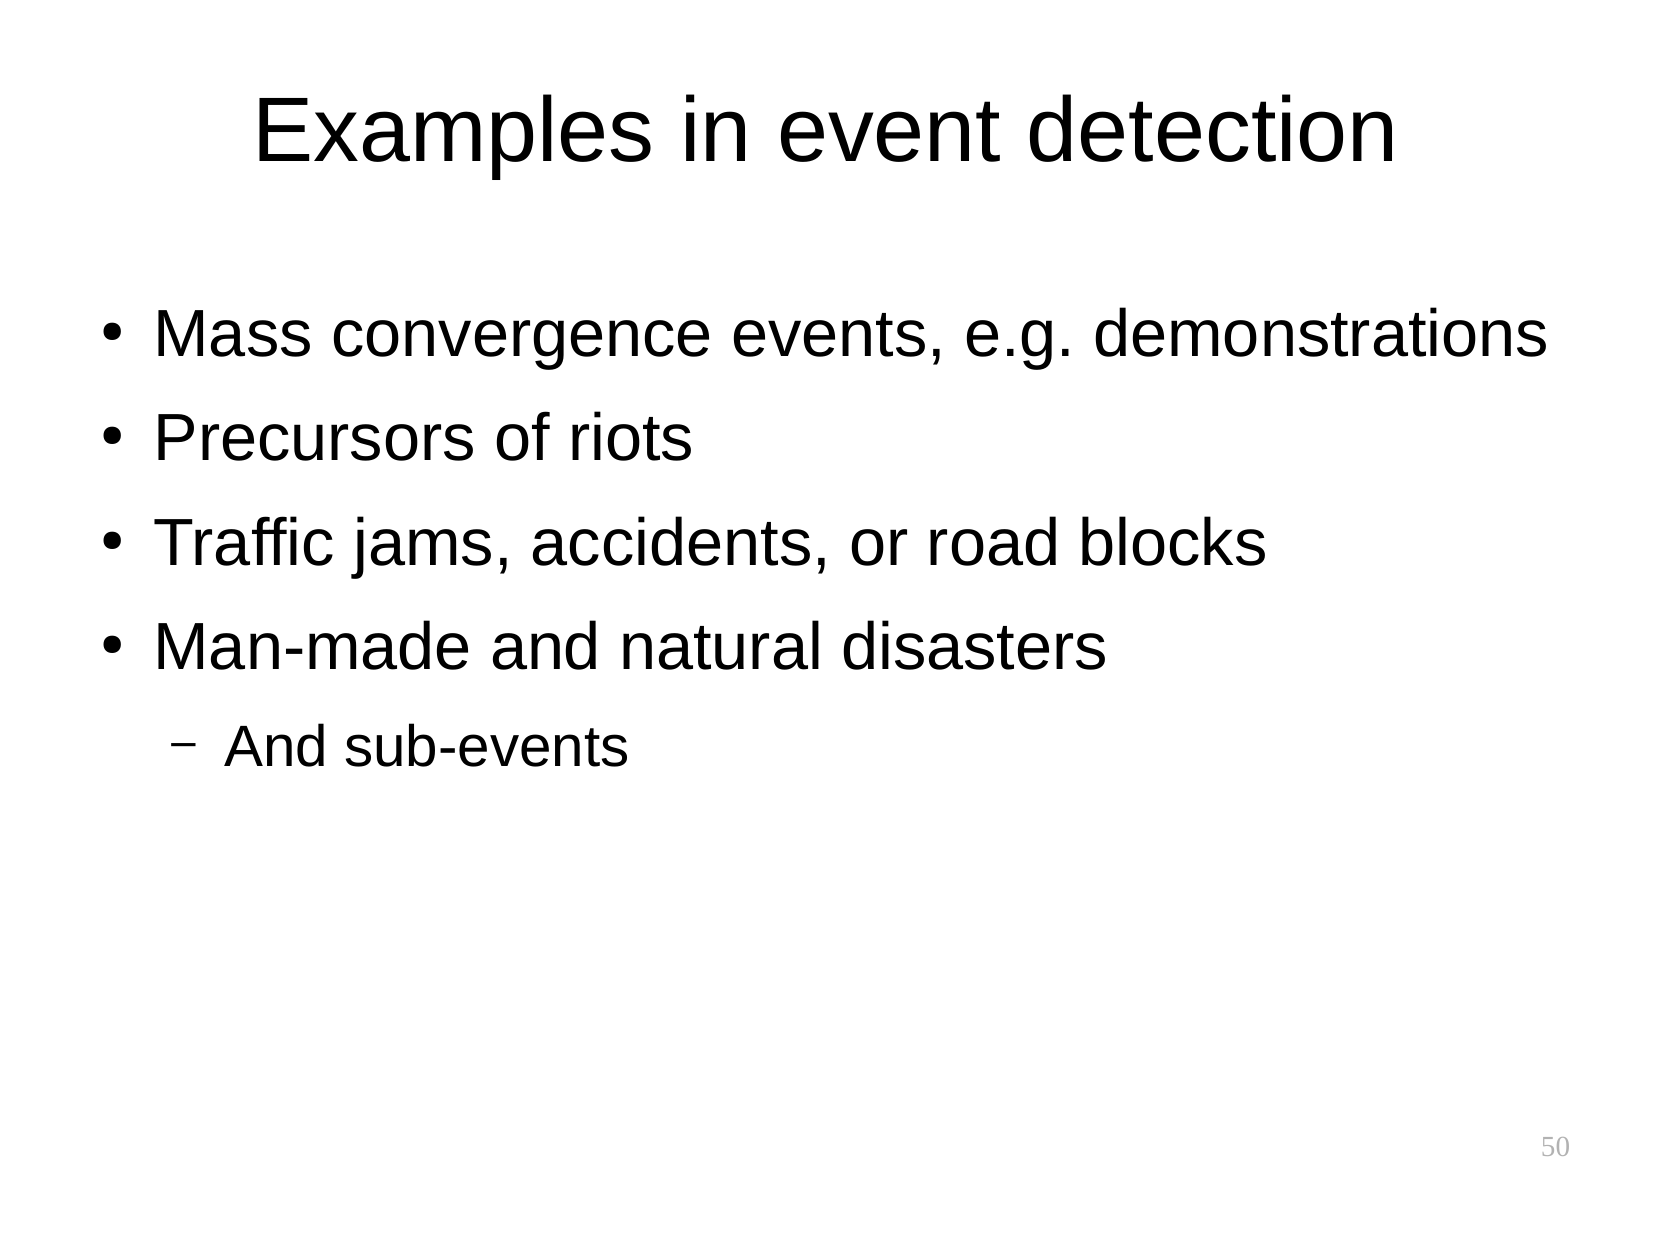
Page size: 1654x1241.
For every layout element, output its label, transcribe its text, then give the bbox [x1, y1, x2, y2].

title Examples in event detection [82, 25, 1571, 233]
list Mass convergence events, e.g. demonstrations Precursors of riots Traffic jams, accidents, or road blocks Man-made and natural disasters And sub-events [82, 296, 1571, 1036]
